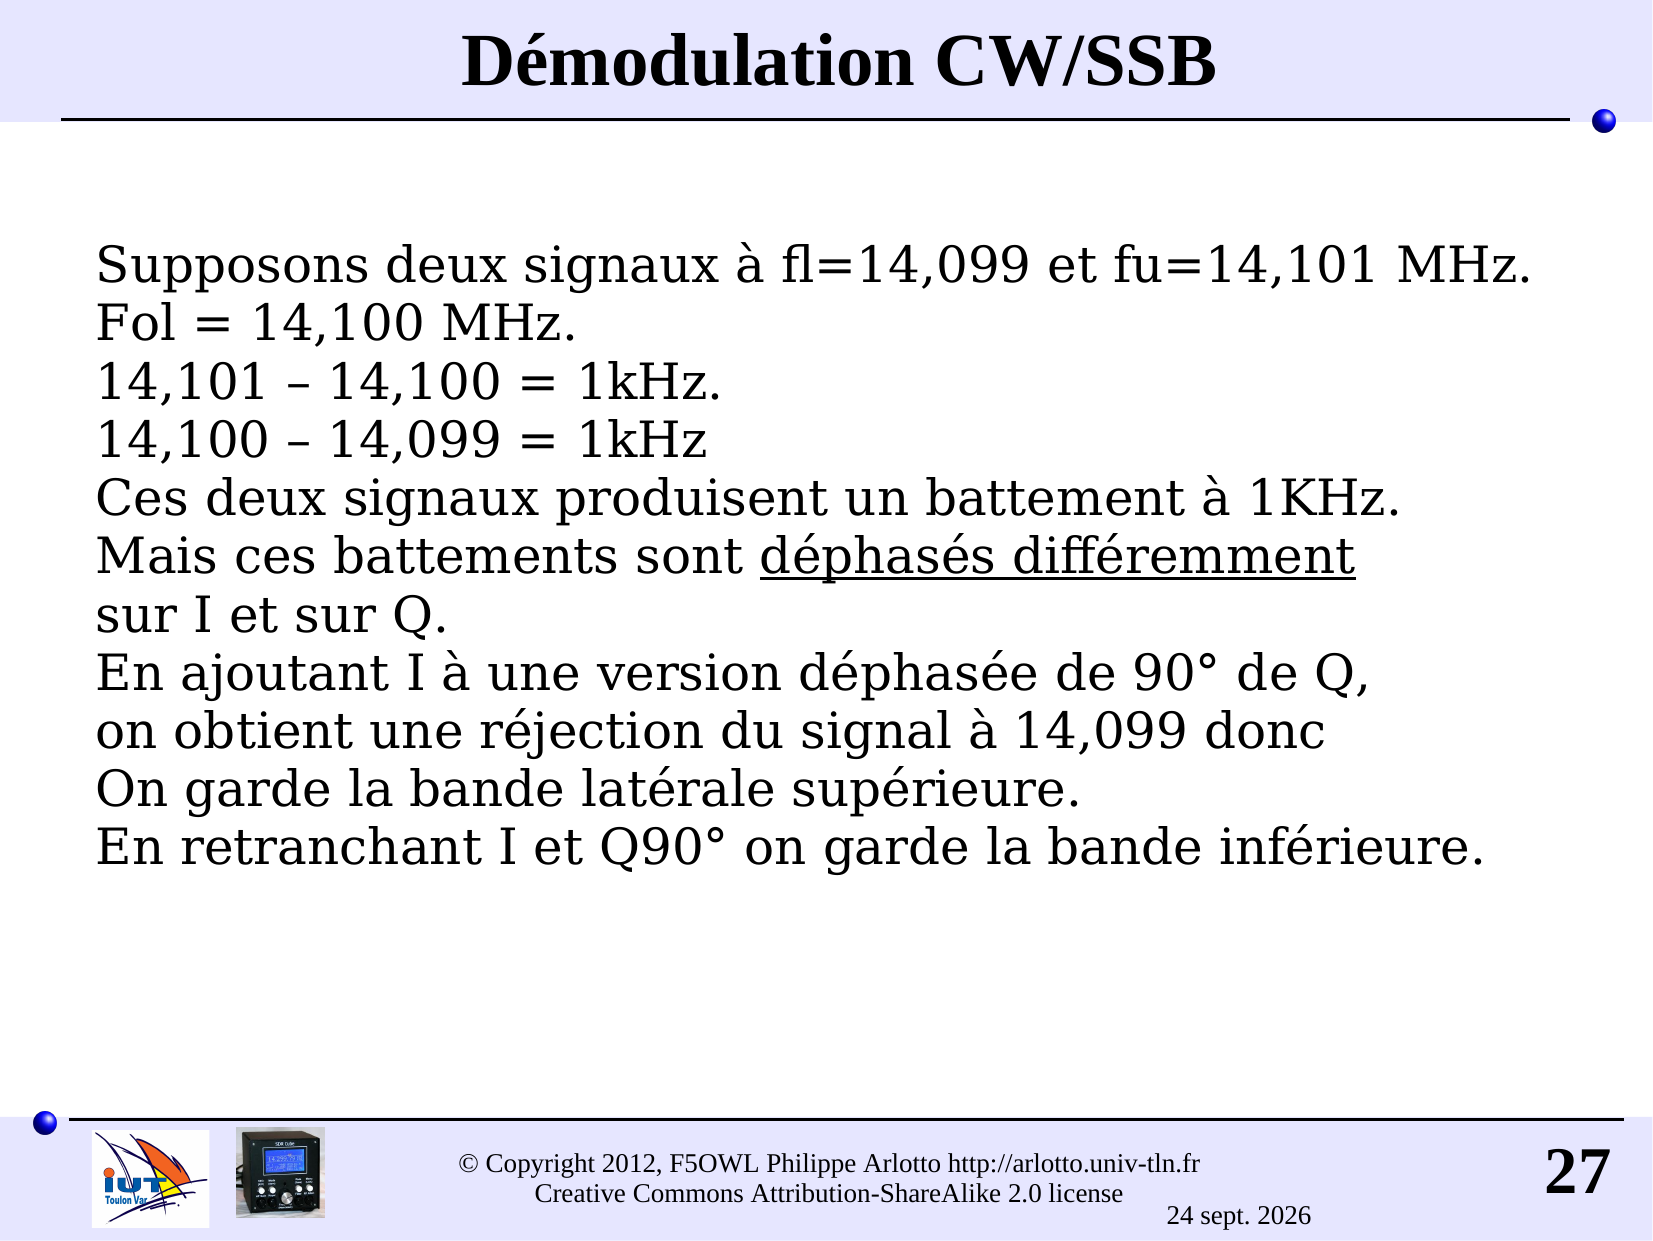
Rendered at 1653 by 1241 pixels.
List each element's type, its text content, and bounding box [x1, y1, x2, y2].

text_box Supposons deux signaux à fl=14,099 et fu=14,101 MHz. Fol = 14,100 MHz. 14,101 – 14,100 = 1kHz. 14,100 – 14,099 = 1kHz Ces deux signaux produisent un battement à 1KHz. Mais ces battements sont déphasés différemment sur I et sur Q. En ajoutant I à une version déphasée de 90° de Q, on obtient une réjection du signal à 14,099 donc On garde la bande latérale supérieure. En retranchant I et Q90° on garde la bande inférieure. [95, 236, 1536, 877]
picture [236, 1127, 325, 1218]
title Démodulation CW/SSB [95, 11, 1585, 110]
